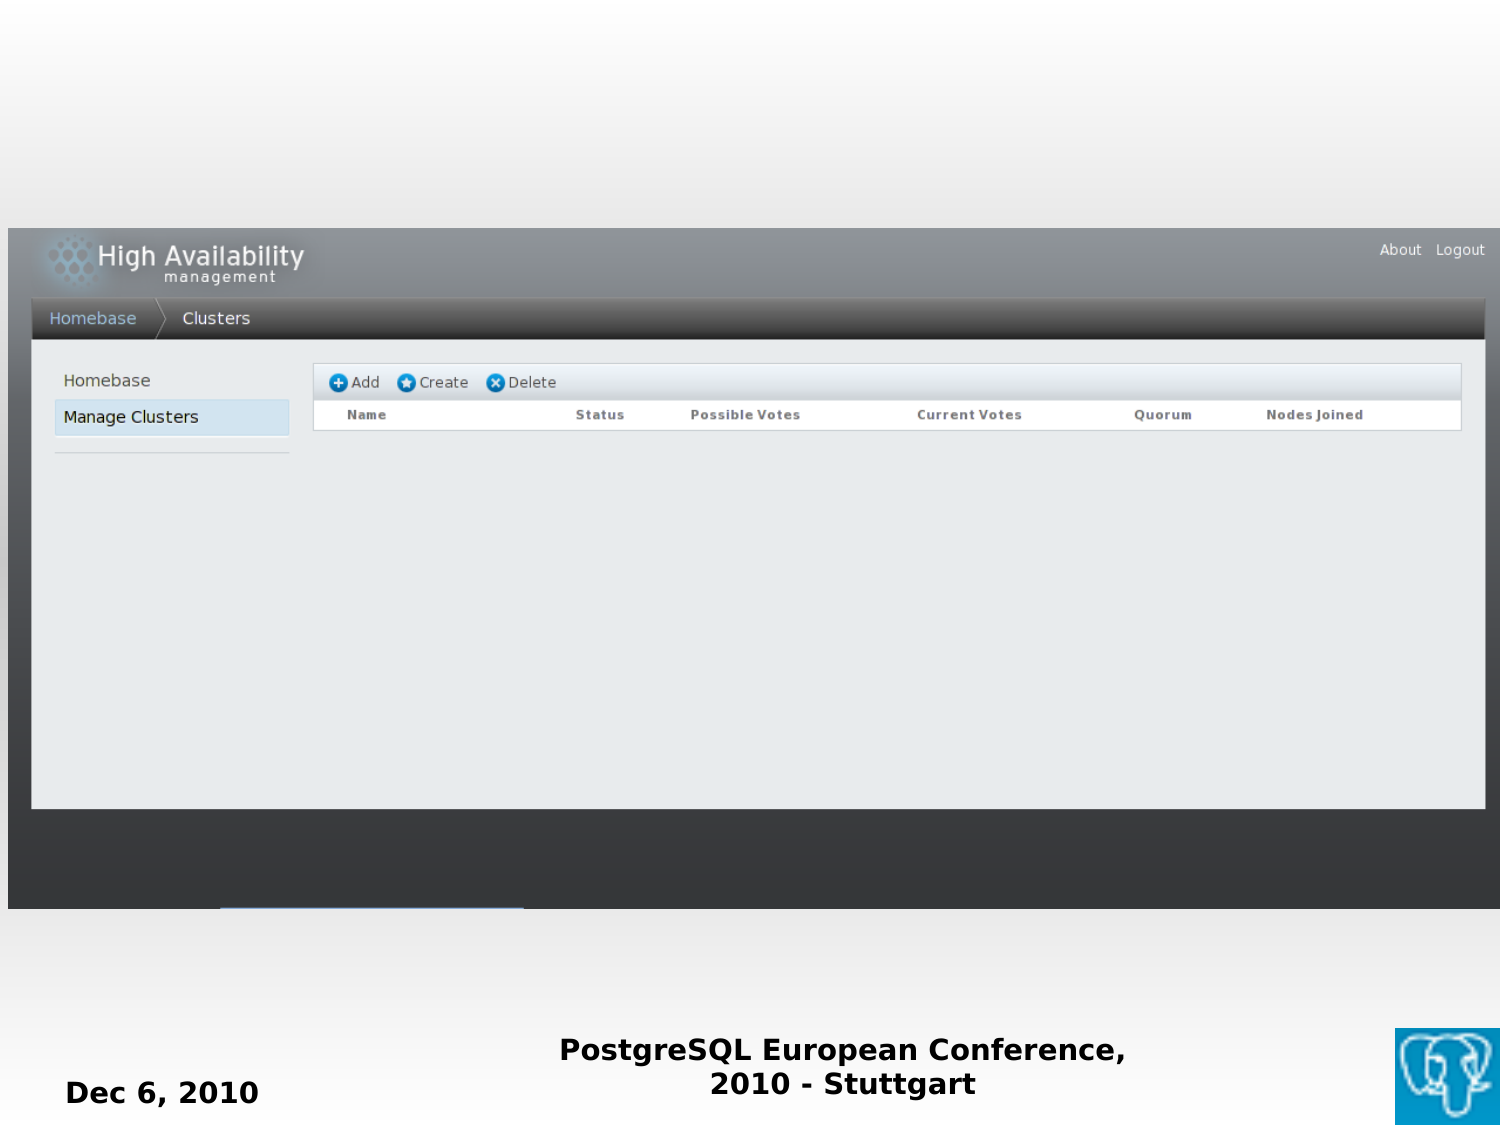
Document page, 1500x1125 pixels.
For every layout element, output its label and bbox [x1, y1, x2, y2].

picture [8, 228, 1500, 909]
picture [1400, 1033, 1492, 1118]
